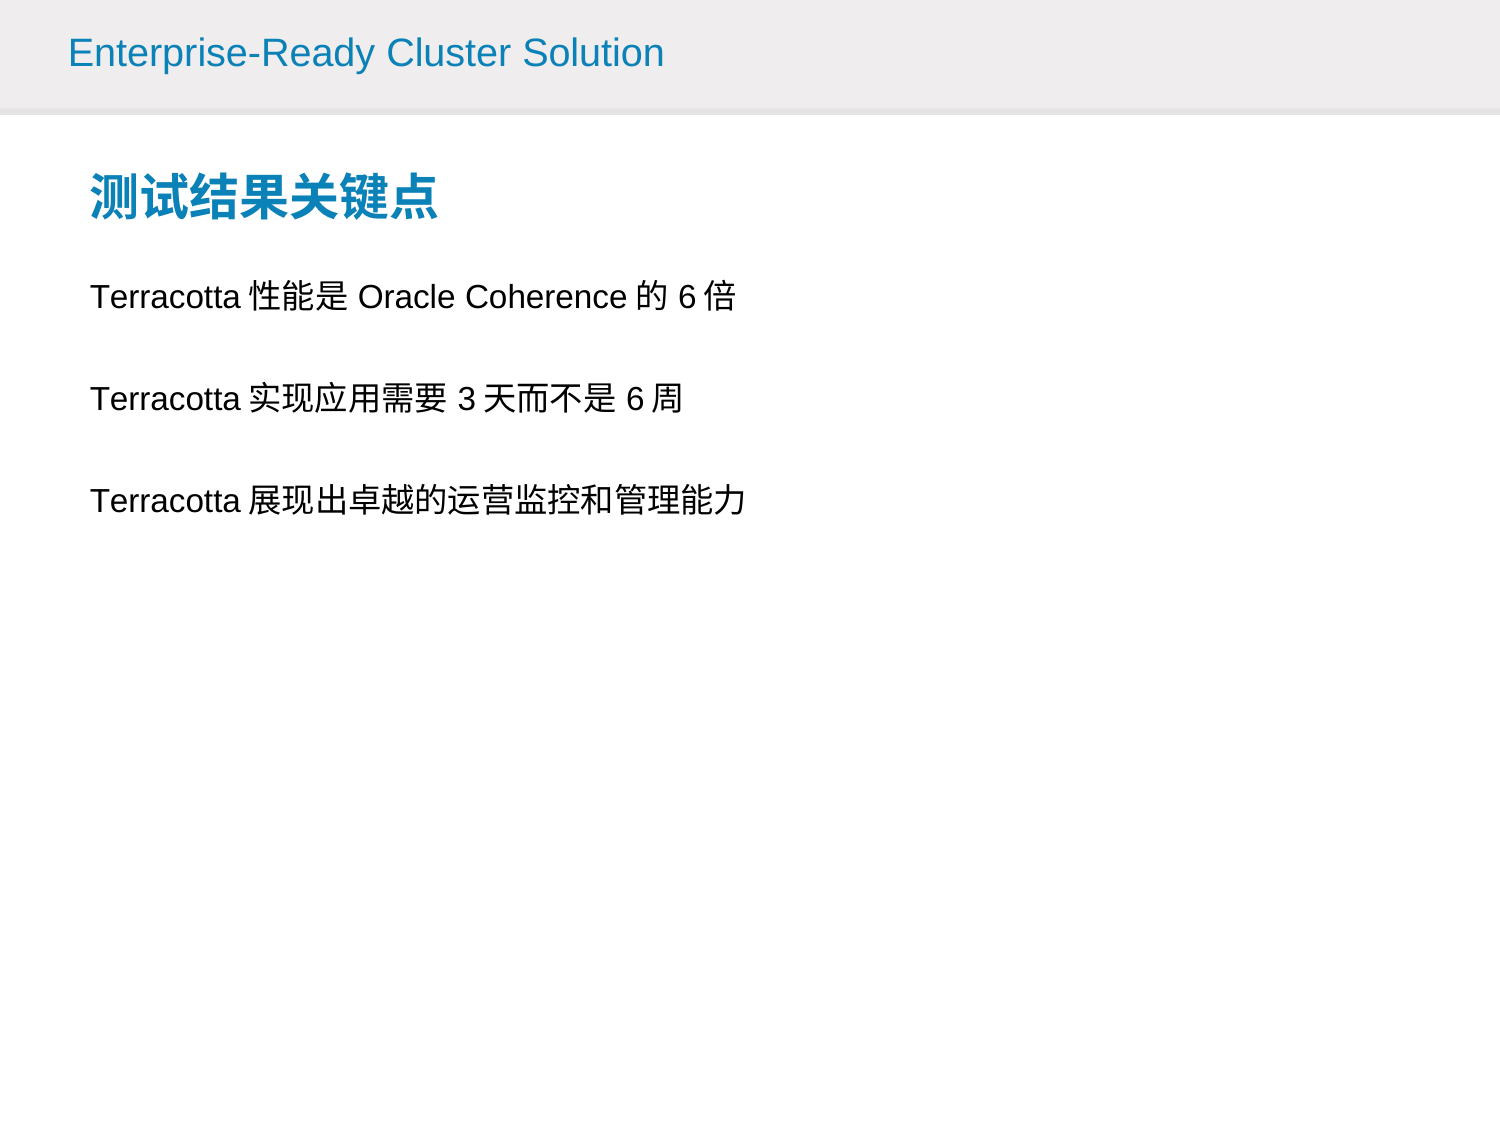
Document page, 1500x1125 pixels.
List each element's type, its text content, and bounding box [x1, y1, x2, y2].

picture [0, 0, 1500, 115]
title 测试结果关键点 [75, 153, 703, 233]
list Terracotta性能是Oracle Coherence的6倍 Terracotta实现应用需要3天而不是6周 Terracotta展现出卓越的运营监控和管理能力 [75, 262, 1426, 1006]
